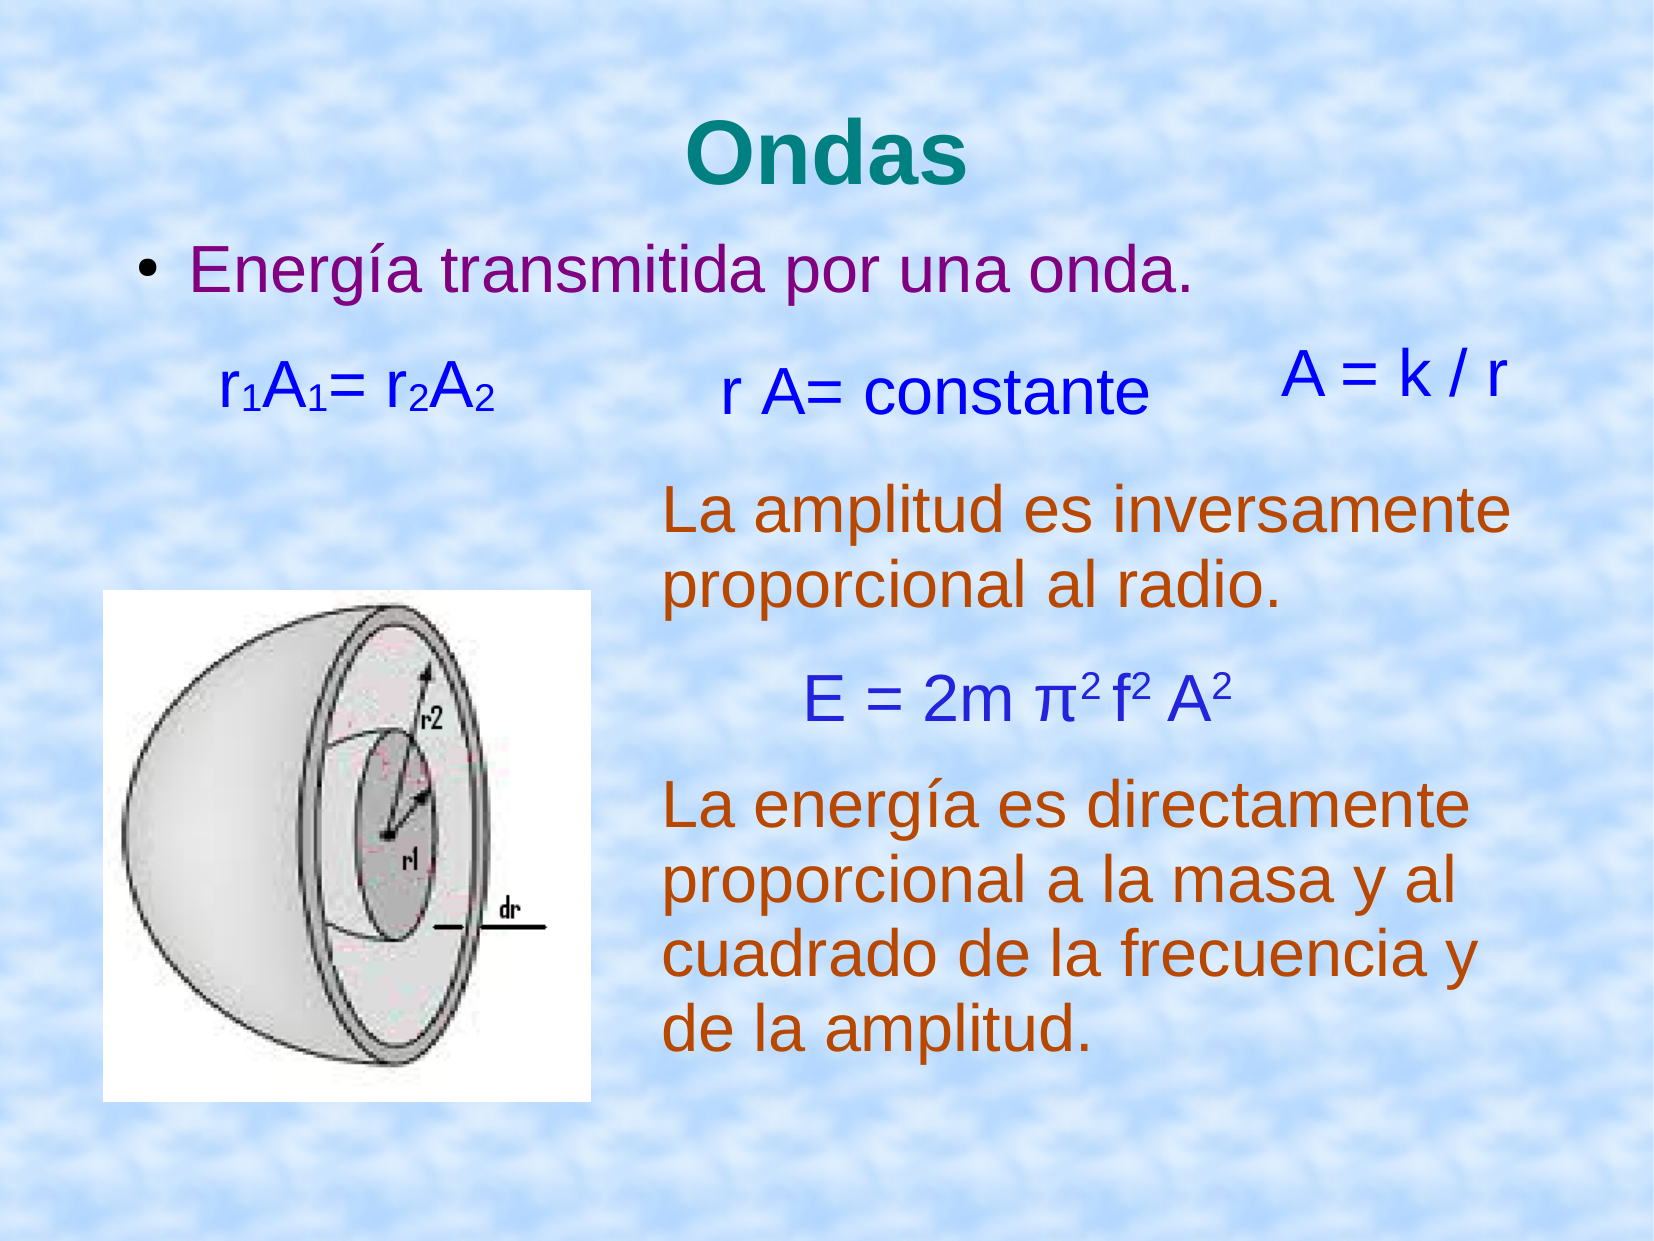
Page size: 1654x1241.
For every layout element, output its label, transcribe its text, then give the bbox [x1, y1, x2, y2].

text_box r A= constante [649, 354, 1625, 432]
title Ondas [82, 49, 1571, 257]
list Energía transmitida por una onda. [118, 231, 1565, 590]
text_box La energía es directamente proporcional a la masa y al cuadrado de la frecuencia y de la amplitud. [591, 766, 1565, 1066]
text_box r1A1= r2A2 [147, 346, 680, 444]
text_box A = k / r [1210, 336, 1565, 414]
text_box E = 2m π2 f2 A2 [731, 661, 1323, 739]
list Energía transmitida por una onda. [591, 623, 1565, 766]
text_box La amplitud es inversamente proporcional al radio. [590, 472, 1565, 623]
picture [0, 0, 1654, 1241]
